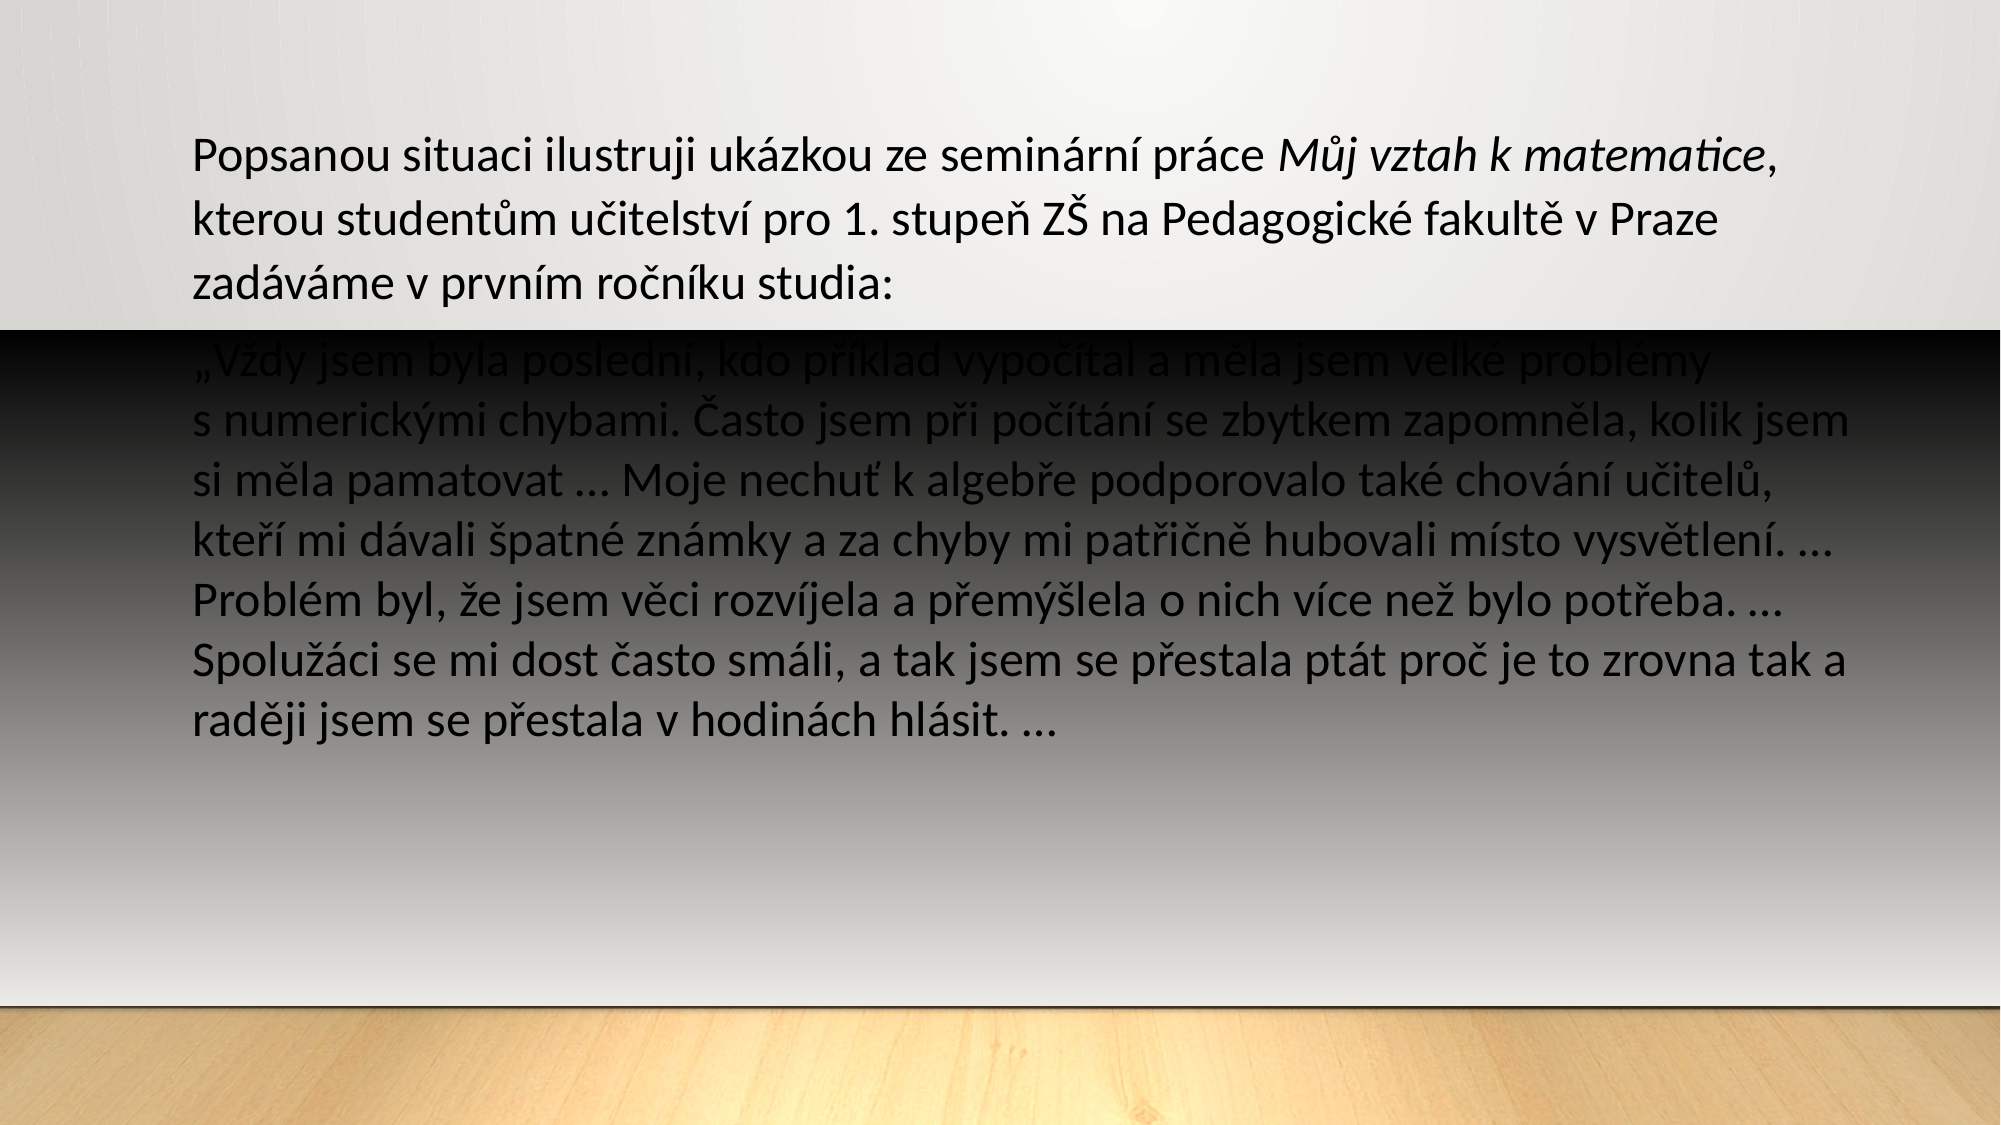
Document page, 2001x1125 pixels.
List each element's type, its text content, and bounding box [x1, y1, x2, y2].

text_box Popsanou situaci ilustruji ukázkou ze seminární práce Můj vztah k matematice, kterou studentům učitelství pro 1. stupeň ZŠ na Pedagogické fakultě v Praze zadáváme v prvním ročníku studia: „Vždy jsem byla poslední, kdo příklad vypočítal a měla jsem velké problémy s numerickými chybami. Často jsem při počítání se zbytkem zapomněla, kolik jsem si měla pamatovat … Moje nechuť k algebře podporovalo také chování učitelů, kteří mi dávali špatné známky a za chyby mi patřičně hubovali místo vysvětlení. … Problém byl, že jsem věci rozvíjela a přemýšlela o nich více než bylo potřeba. … Spolužáci se mi dost často smáli, a tak jsem se přestala ptát proč je to zrovna tak a raději jsem se přestala v hodinách hlásit. … [177, 109, 1879, 823]
